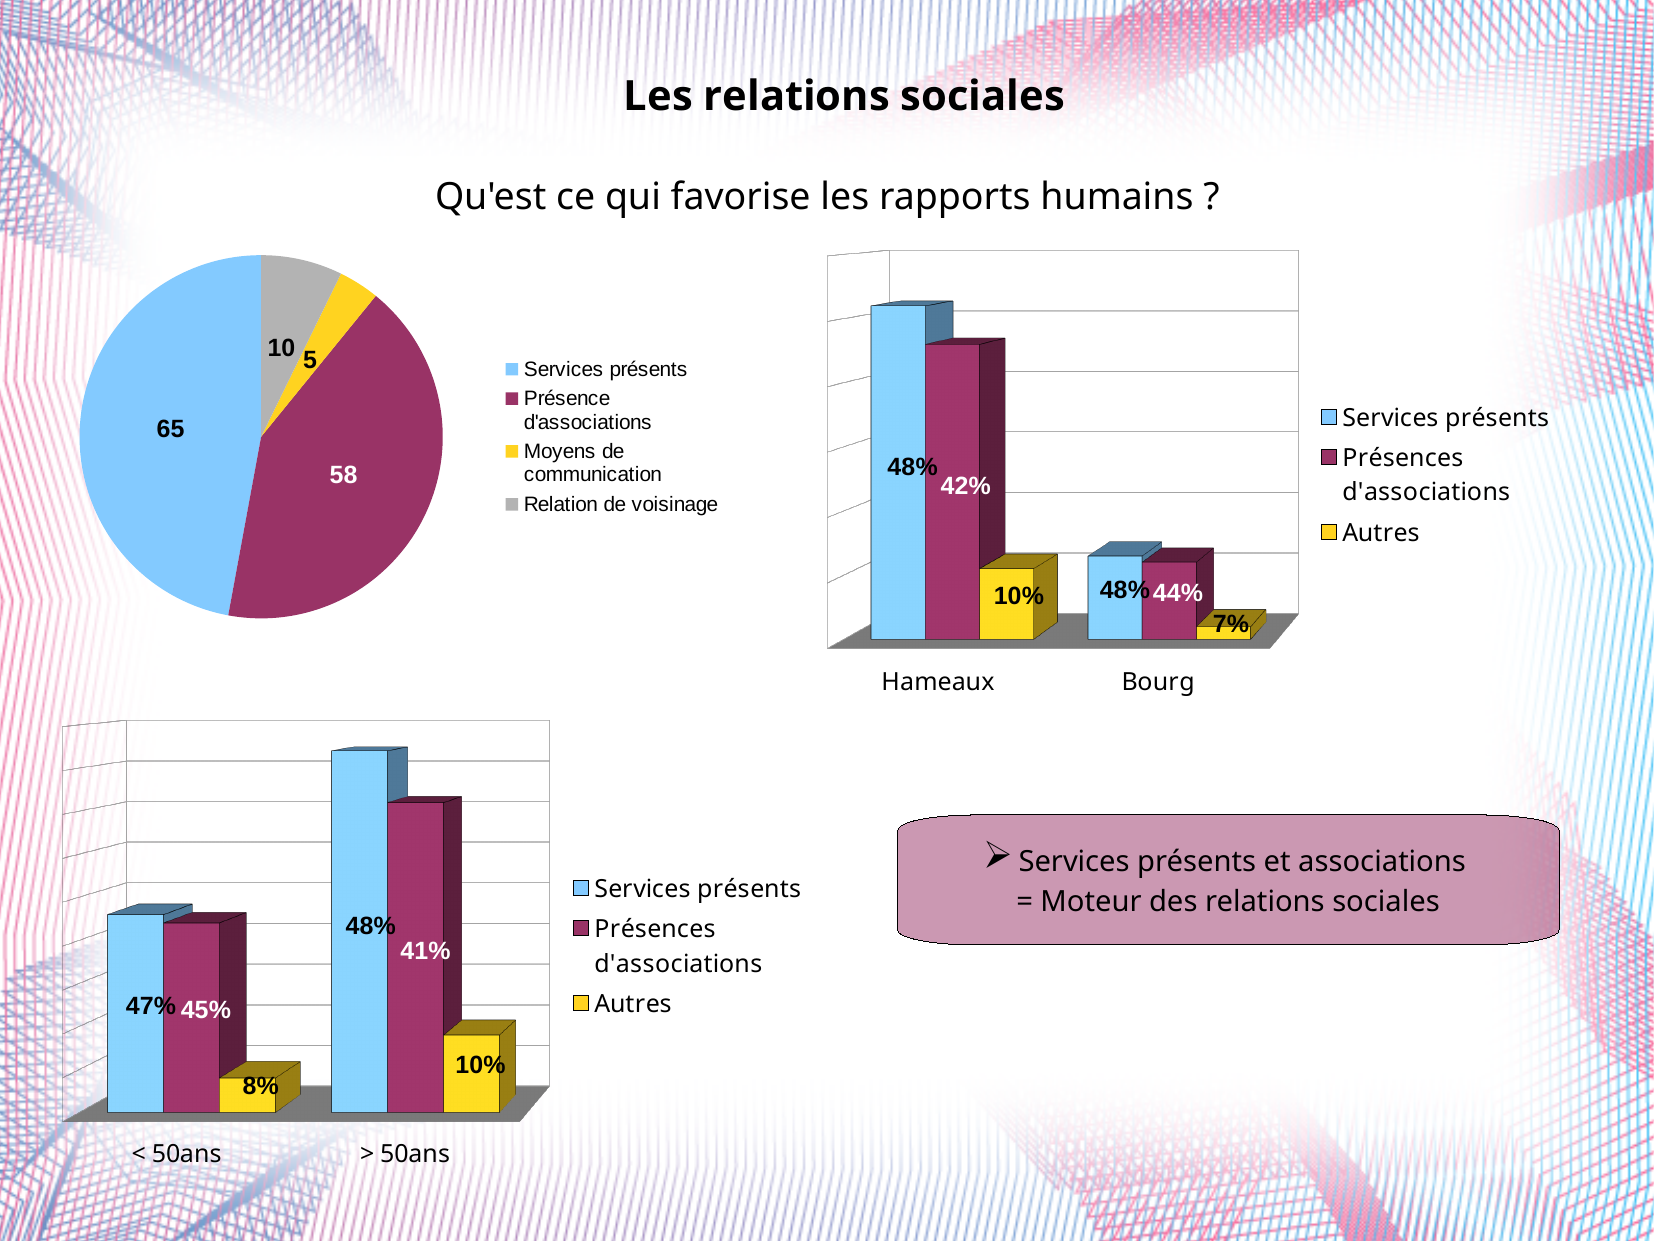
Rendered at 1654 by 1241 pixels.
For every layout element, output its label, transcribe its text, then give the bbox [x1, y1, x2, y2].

text_box Services présents et associations = Moteur des relations sociales [897, 814, 1560, 945]
chart [47, 238, 1571, 1182]
text_box Qu'est ce qui favorise les rapports humains ? [141, 165, 1524, 225]
title Les relations sociales [354, 35, 1335, 154]
picture [0, 0, 1654, 1241]
chart [23, 247, 738, 626]
